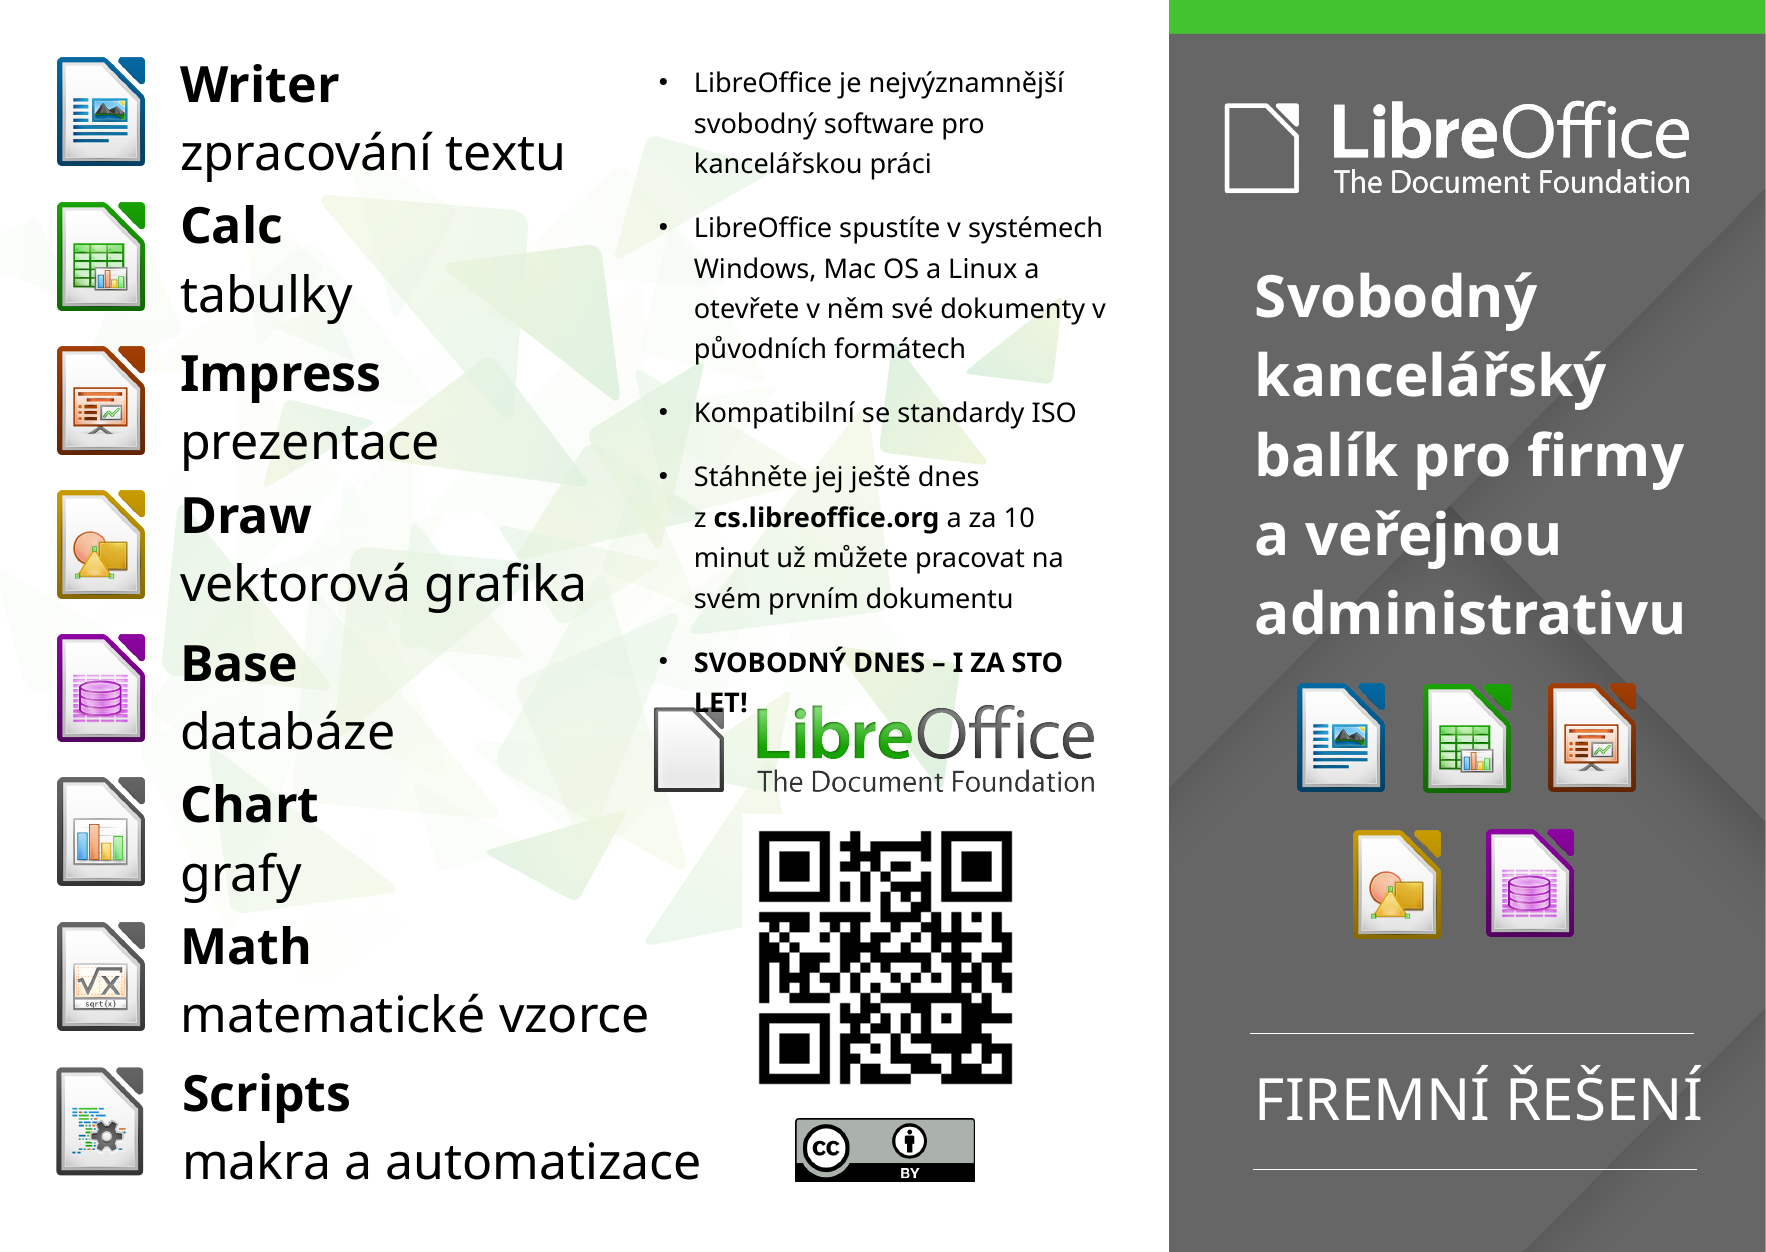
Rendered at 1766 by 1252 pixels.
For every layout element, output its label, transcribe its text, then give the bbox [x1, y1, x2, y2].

text_box Writer zpracování textu [165, 41, 563, 183]
text_box Impress prezentace [165, 330, 484, 472]
text_box Base databáze [165, 620, 401, 762]
text_box FIREMNÍ ŘEŠENÍ [1240, 1051, 1701, 1149]
text_box LibreOffice je nejvýznamnější svobodný software pro kancelářskou práci LibreOffice spustíte v systémech Windows, Mac OS a Linux a otevřete v něm své dokumenty v původních formátech Kompatibilní se standardy ISO Stáhněte jej ještě dnes z cs.libreoffice.org a za 10 minut už můžete pracovat na svém prvním dokumentu SVOBODNÝ DNES – I ZA STO LET! [643, 53, 1123, 680]
text_box Svobodný kancelářský balík pro firmy a veřejnou administrativu [1240, 248, 1737, 838]
picture [0, 57, 1138, 1104]
text_box Calc tabulky [165, 183, 452, 325]
text_box Scripts makra a automatizace [167, 1050, 689, 1192]
text_box Math matematické vzorce [165, 903, 641, 1045]
text_box Draw vektorová grafika [165, 472, 576, 614]
text_box Chart grafy [165, 762, 566, 903]
picture [795, 1118, 975, 1182]
picture [1169, 0, 1766, 1252]
picture [55, 1066, 144, 1176]
